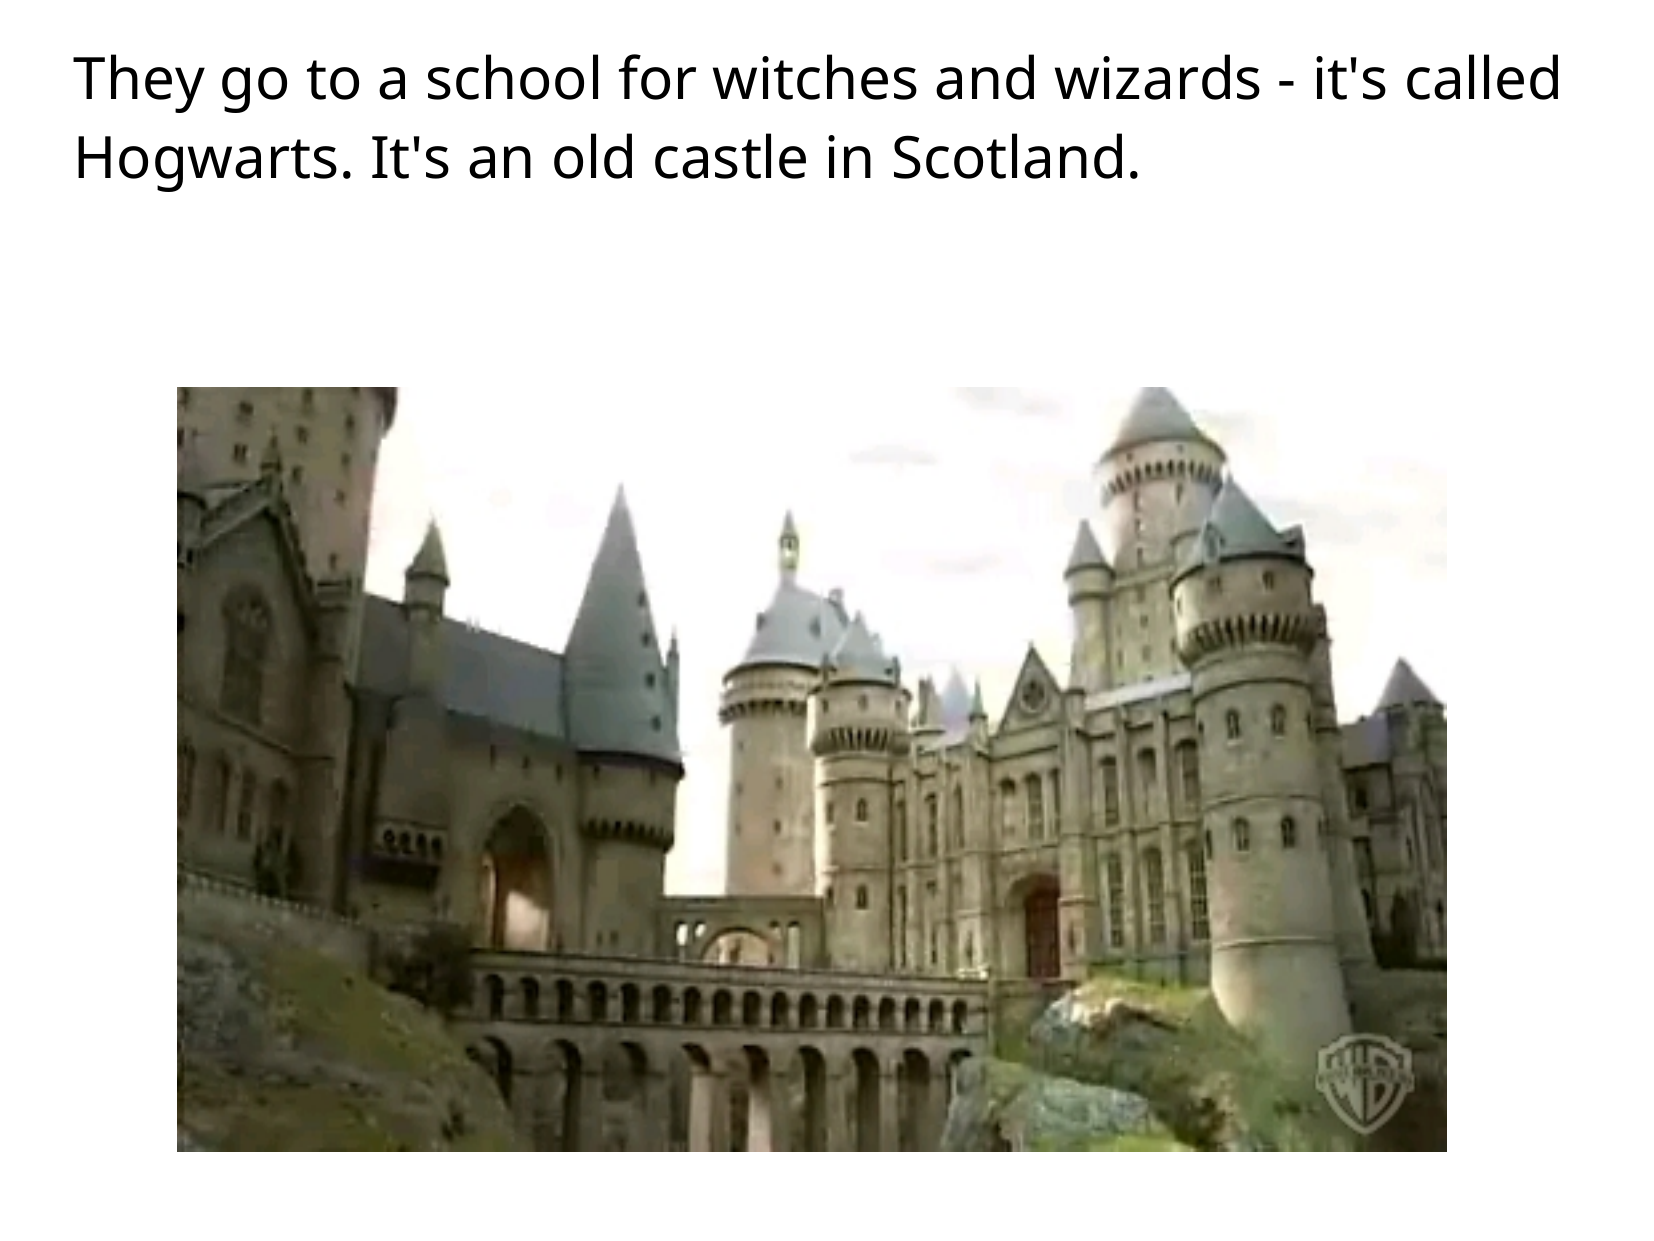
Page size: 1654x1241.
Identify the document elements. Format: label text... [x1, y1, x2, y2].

text_box They go to a school for witches and wizards - it's called Hogwarts. It's an old castle in Scotland. [59, 29, 1576, 216]
picture [177, 387, 1447, 1152]
